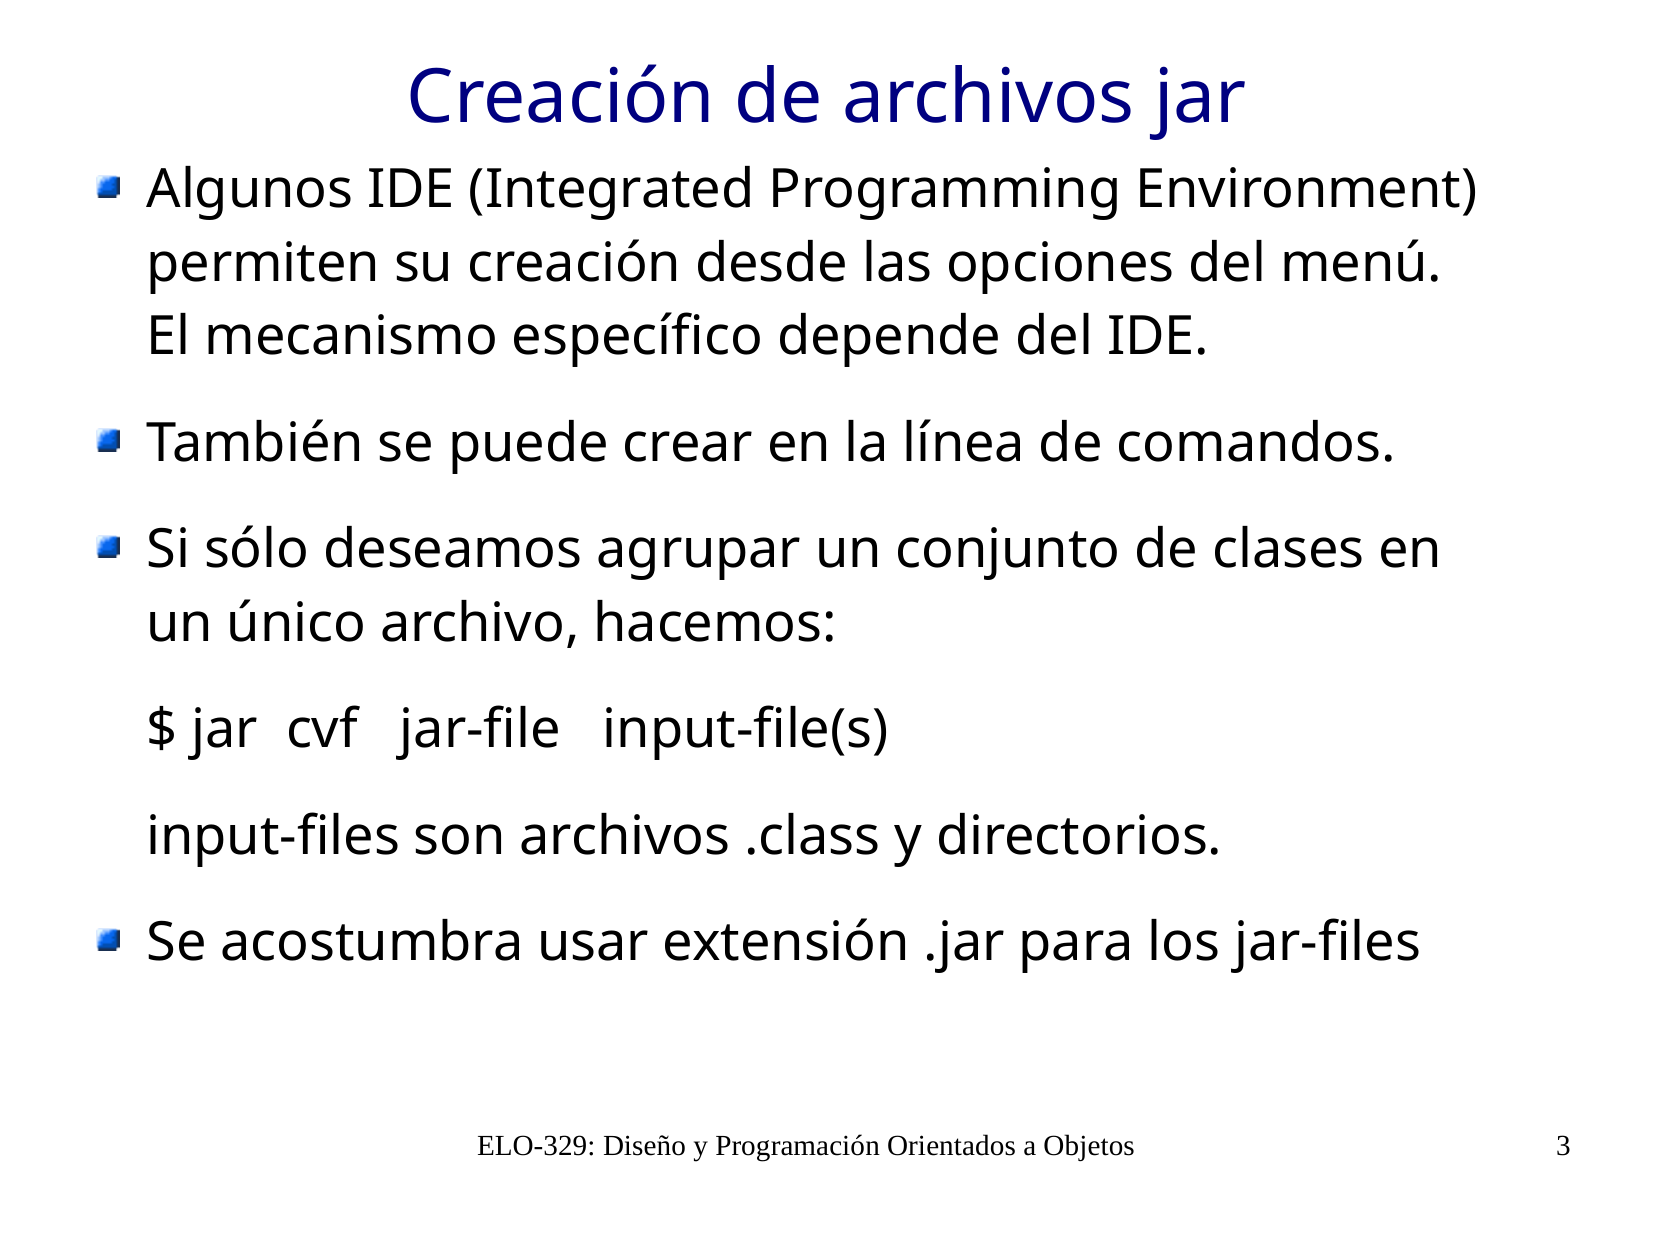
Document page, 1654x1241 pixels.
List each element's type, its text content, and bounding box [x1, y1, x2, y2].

list Algunos IDE (Integrated Programming Environment) permiten su creación desde las opciones del menú. El mecanismo específico depende del IDE. También se puede crear en la línea de comandos. Si sólo deseamos agrupar un conjunto de clases en un único archivo, hacemos: $ jar cvf jar-file input-file(s) input-files son archivos .class y directorios. Se acostumbra usar extensión .jar para los jar-files [80, 149, 1495, 1134]
title Creación de archivos jar [82, 50, 1571, 137]
